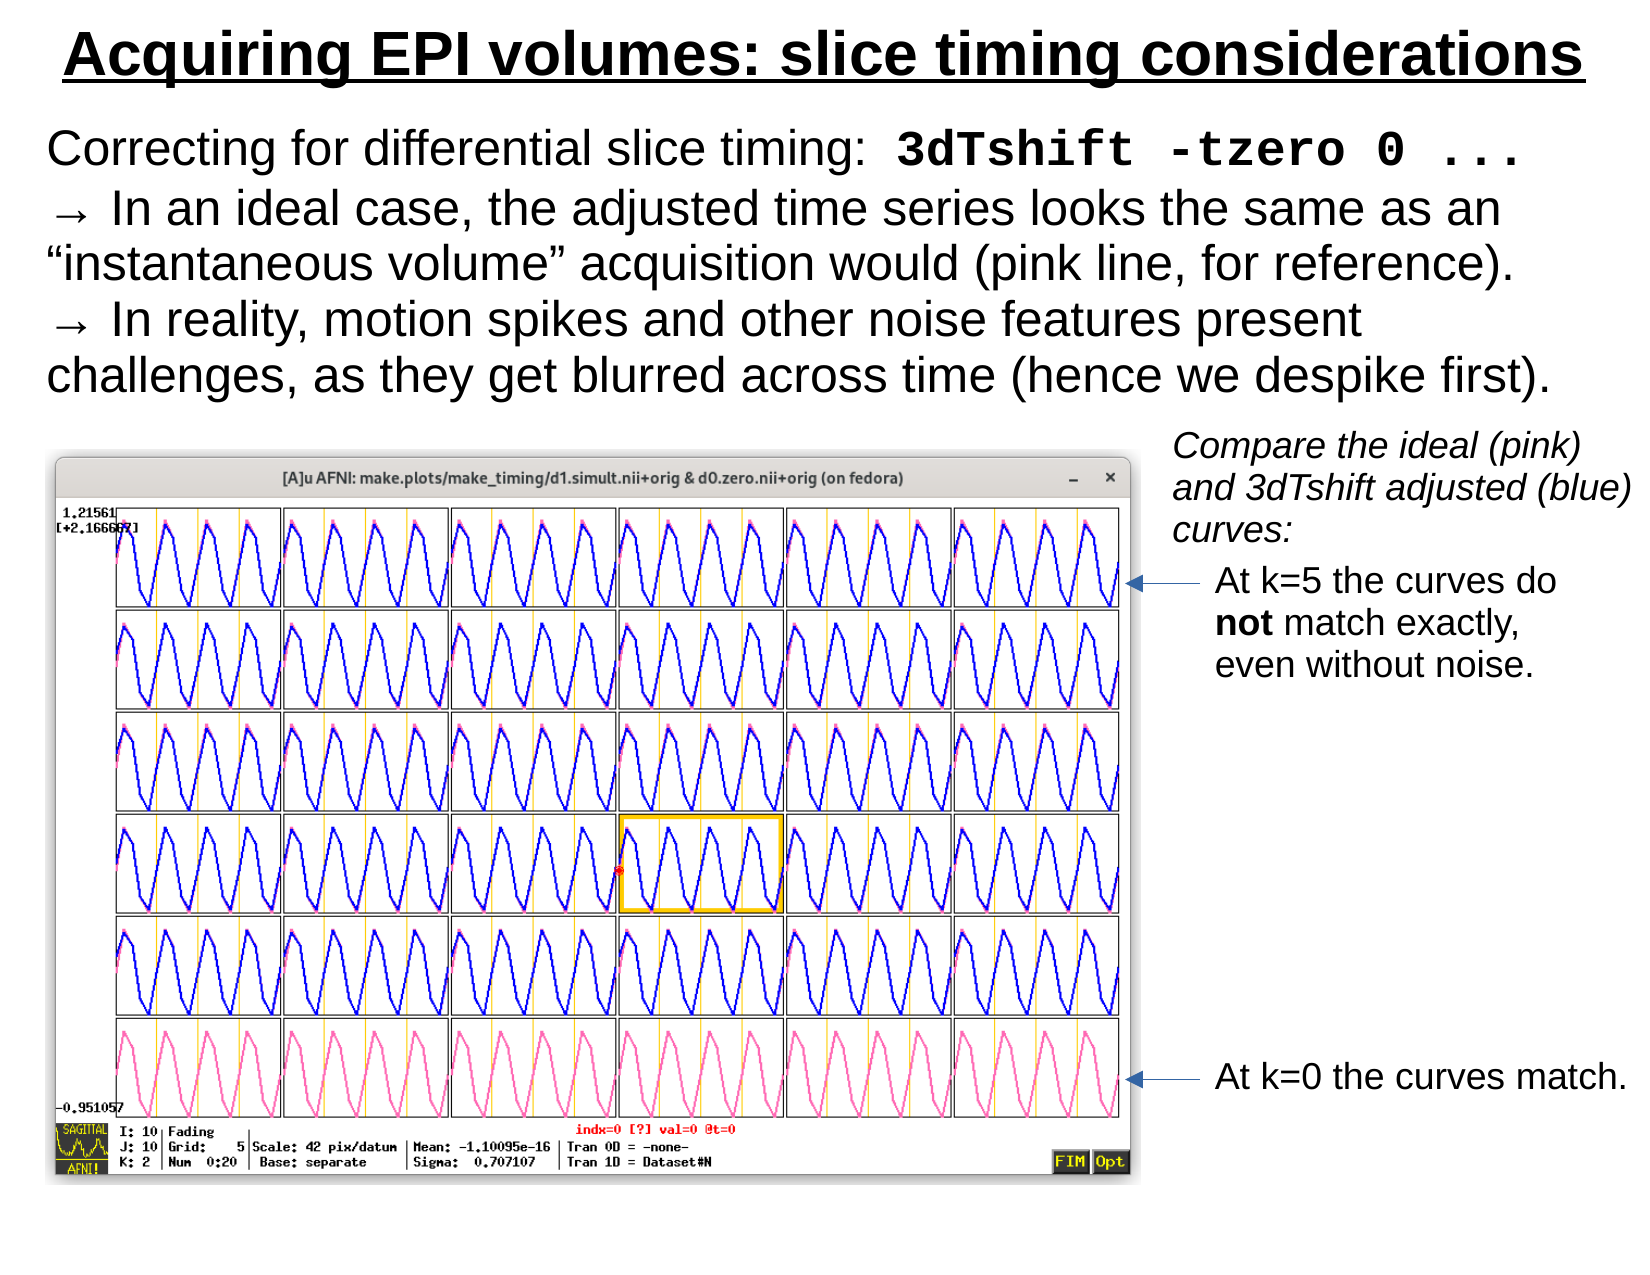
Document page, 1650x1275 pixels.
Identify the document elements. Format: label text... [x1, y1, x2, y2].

text_box At k=5 the curves do not match exactly, even without noise. [1200, 563, 1613, 694]
text_box Acquiring EPI volumes: slice timing considerations [47, 11, 1601, 97]
text_box Compare the ideal (pink) and 3dTshift adjusted (blue) curves: [1157, 417, 1650, 563]
picture [45, 449, 1141, 1186]
text_box Correcting for differential slice timing: 3dTshift -tzero 0 ... → In an ideal case, the adjusted time series looks the same as an “instantaneous volume” acquisition would (pink line, for reference). → In reality, motion spikes and other noise features present challenges, as they get blurred across time (hence we despike first). [31, 112, 1645, 411]
text_box At k=0 the curves match. [1200, 1048, 1650, 1106]
